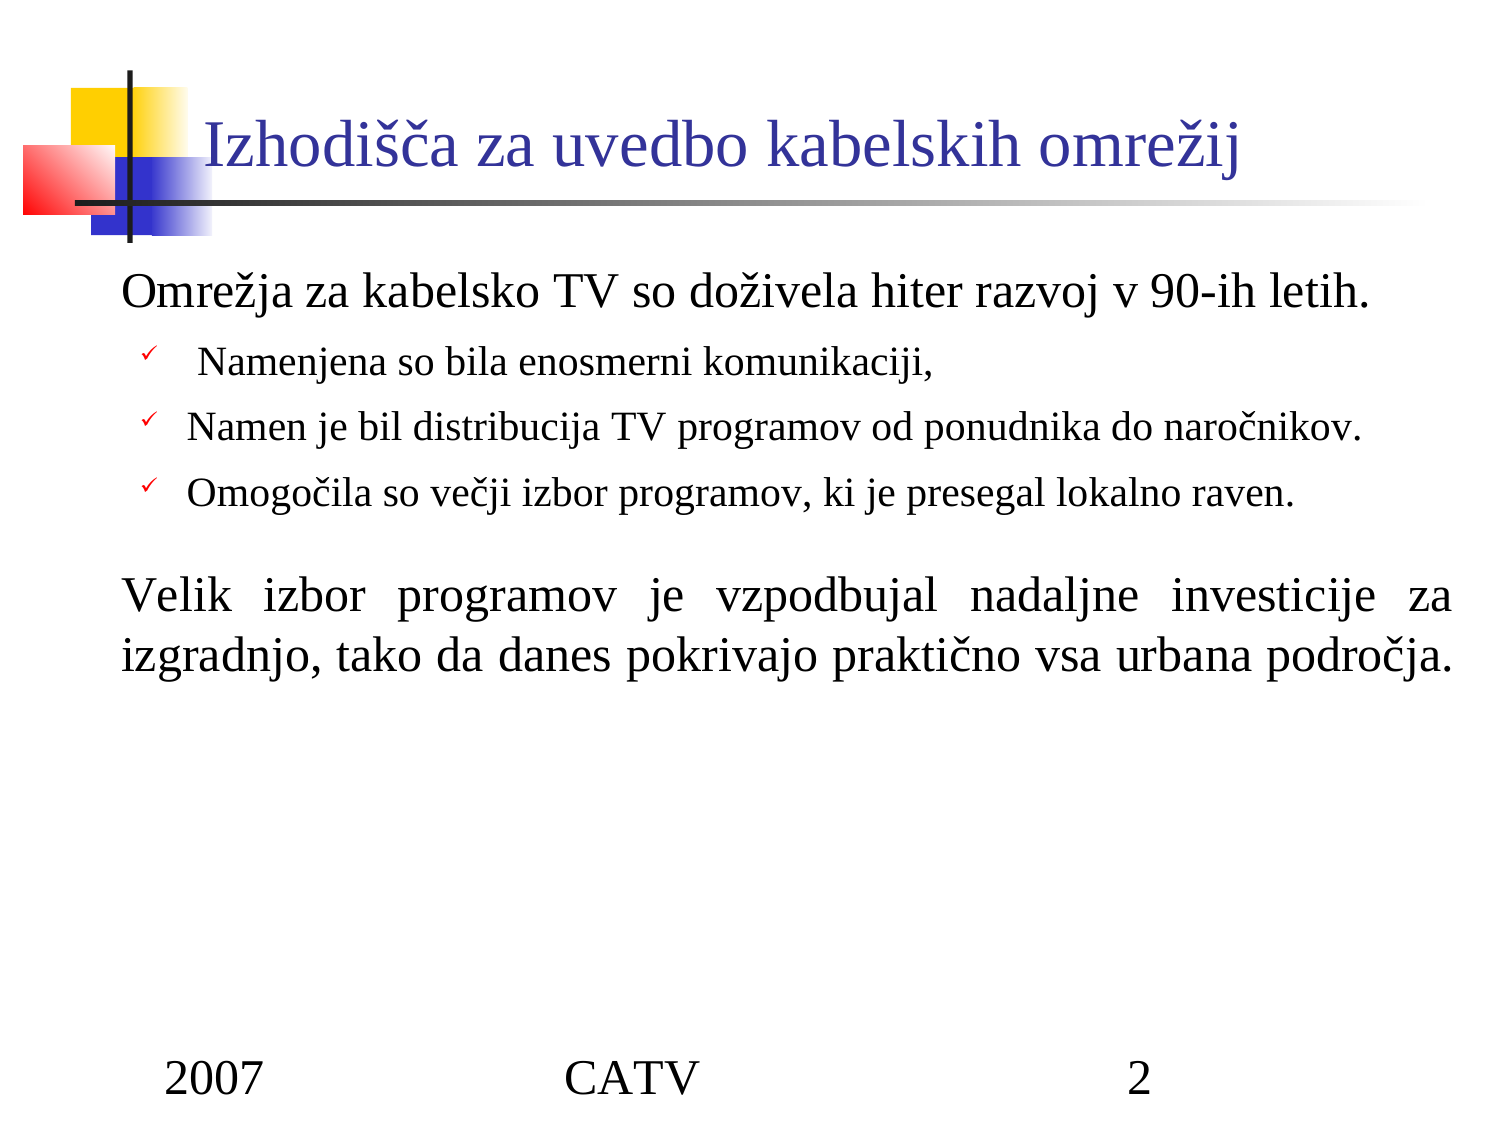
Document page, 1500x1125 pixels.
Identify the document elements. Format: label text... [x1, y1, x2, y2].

list Omrežja za kabelsko TV so doživela hiter razvoj v 90-ih letih. Namenjena so bila enosmerni komunikaciji, Namen je bil distribucija TV programov od ponudnika do naročnikov. Omogočila so večji izbor programov, ki je presegal lokalno raven. Velik izbor programov je vzpodbujal nadaljne investicije za izgradnjo, tako da danes pokrivajo praktično vsa urbana področja. [50, 249, 1469, 1007]
title Izhodišča za uvedbo kabelskih omrežij [188, 92, 1468, 188]
